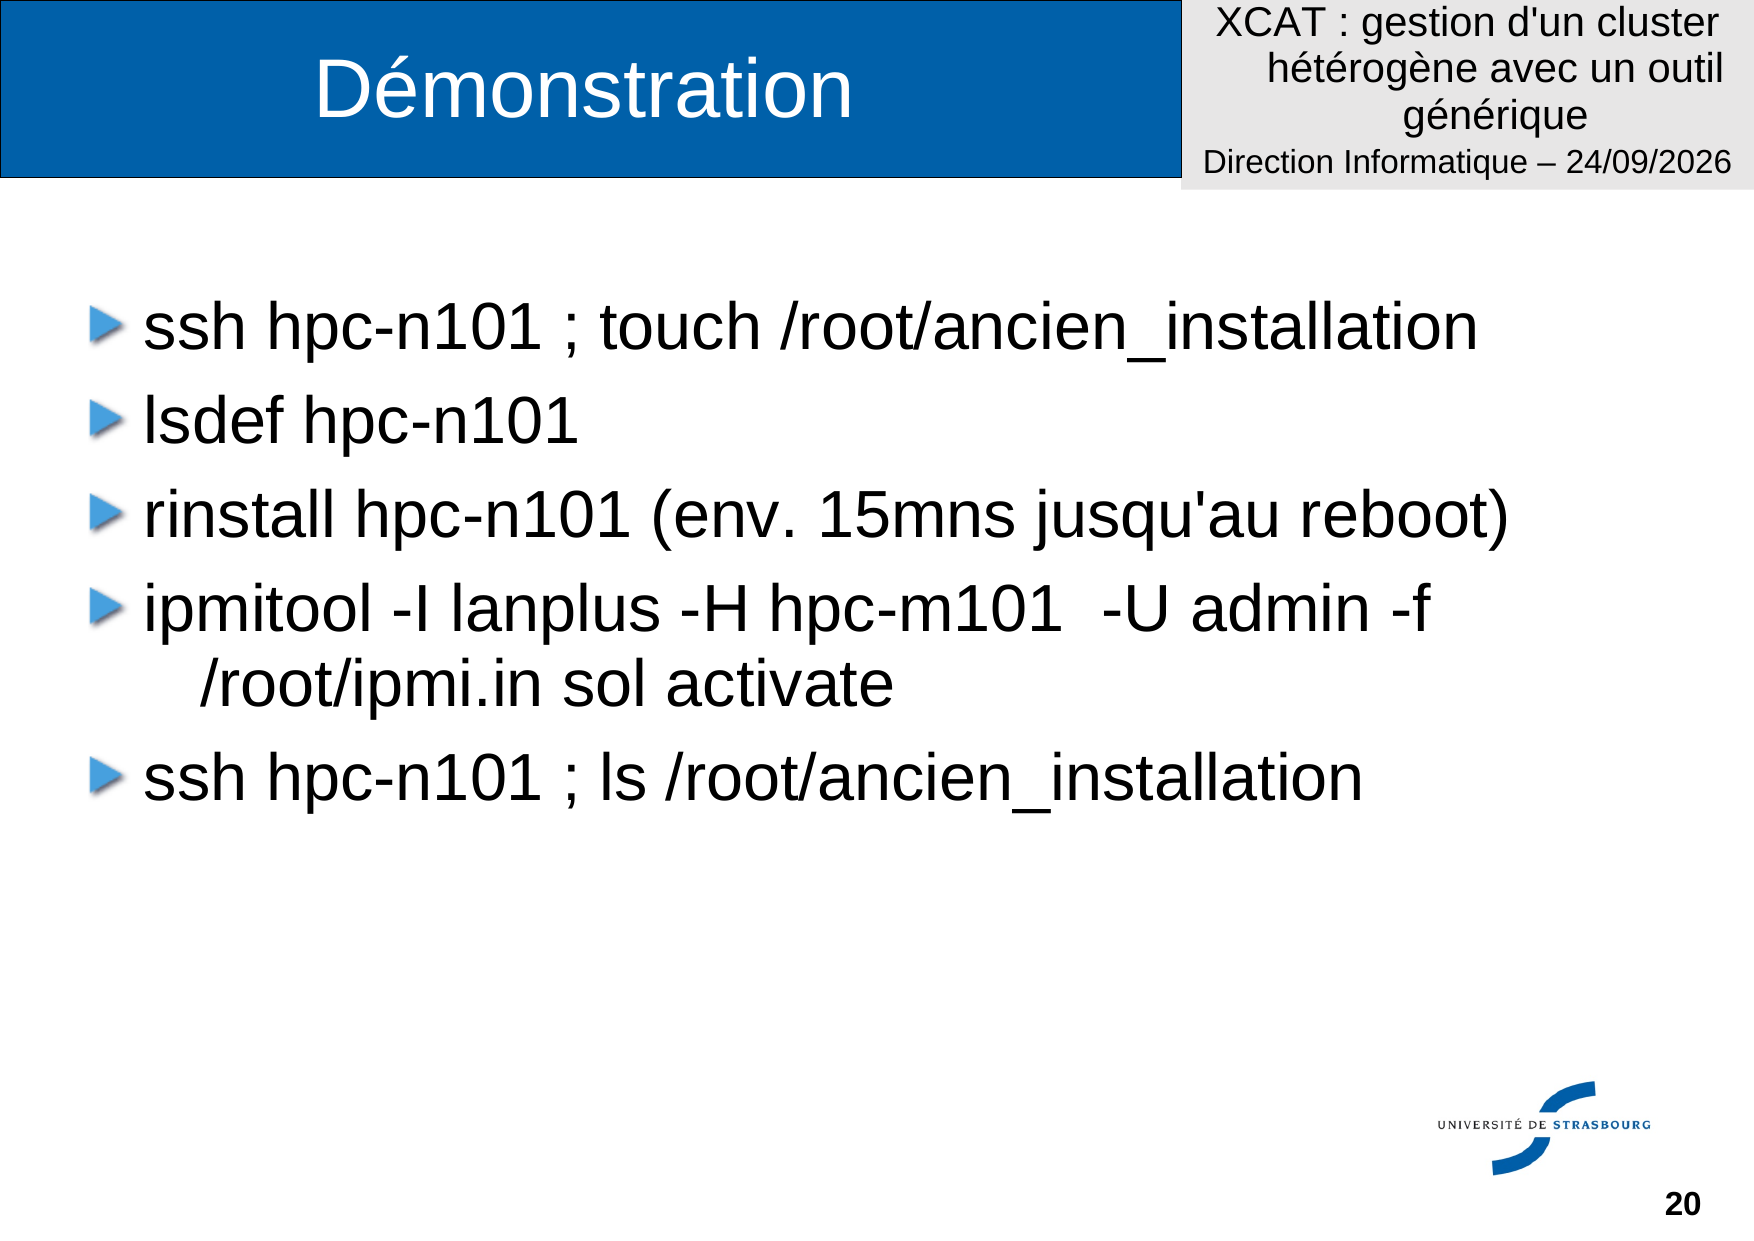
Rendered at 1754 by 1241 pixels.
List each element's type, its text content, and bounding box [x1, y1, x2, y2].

title Démonstration [0, 0, 1169, 178]
list ssh hpc-n101 ; touch /root/ancien_installation lsdef hpc-n101 rinstall hpc-n101 (env. 15mns jusqu'au reboot) ipmitool -I lanplus -H hpc-m101 -U admin -f /root/ipmi.in sol activate ssh hpc-n101 ; ls /root/ancien_installation [87, 289, 1666, 1108]
picture [1381, 1033, 1707, 1223]
